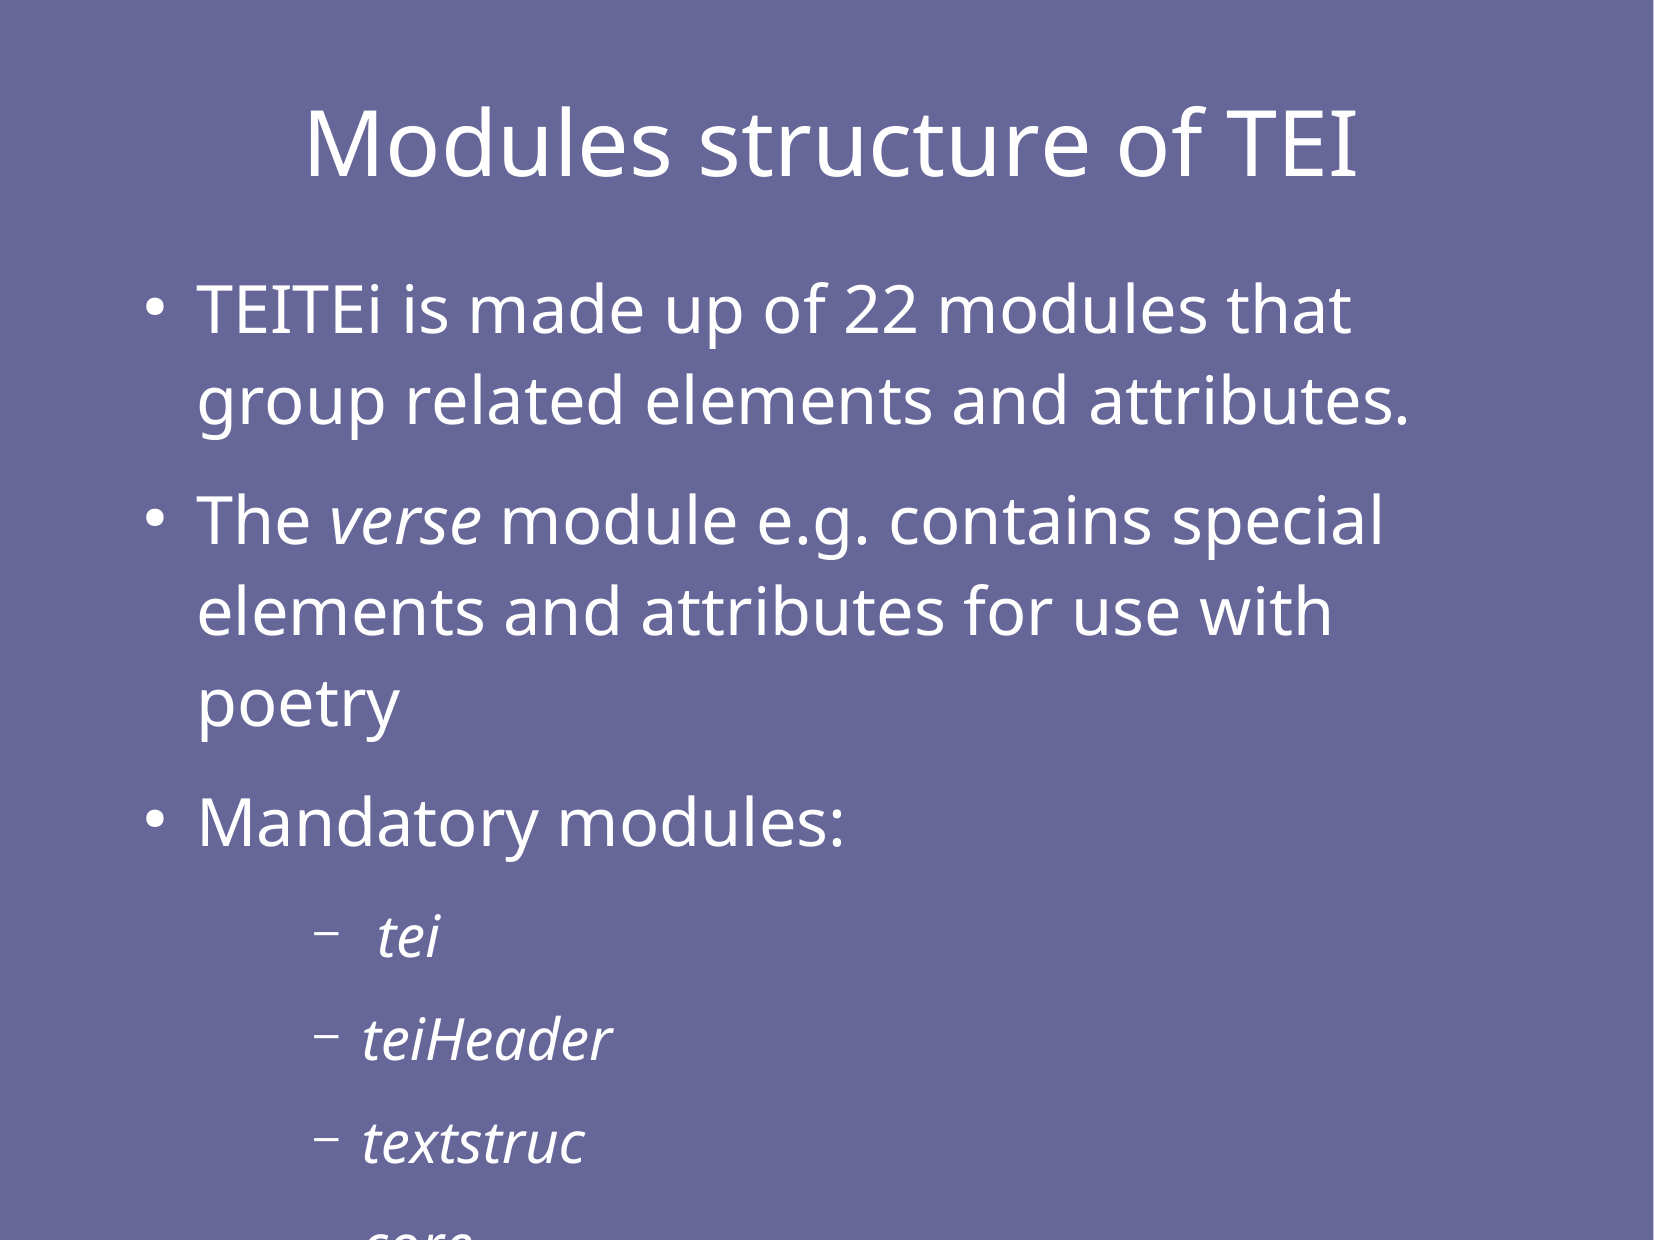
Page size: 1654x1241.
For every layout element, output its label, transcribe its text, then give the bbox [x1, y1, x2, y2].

list TEITEi is made up of 22 modules that group related elements and attributes. The verse module e.g. contains special elements and attributes for use with poetry Mandatory modules: tei teiHeader textstruc core [125, 262, 1538, 1181]
title Modules structure of TEI [125, 37, 1538, 245]
